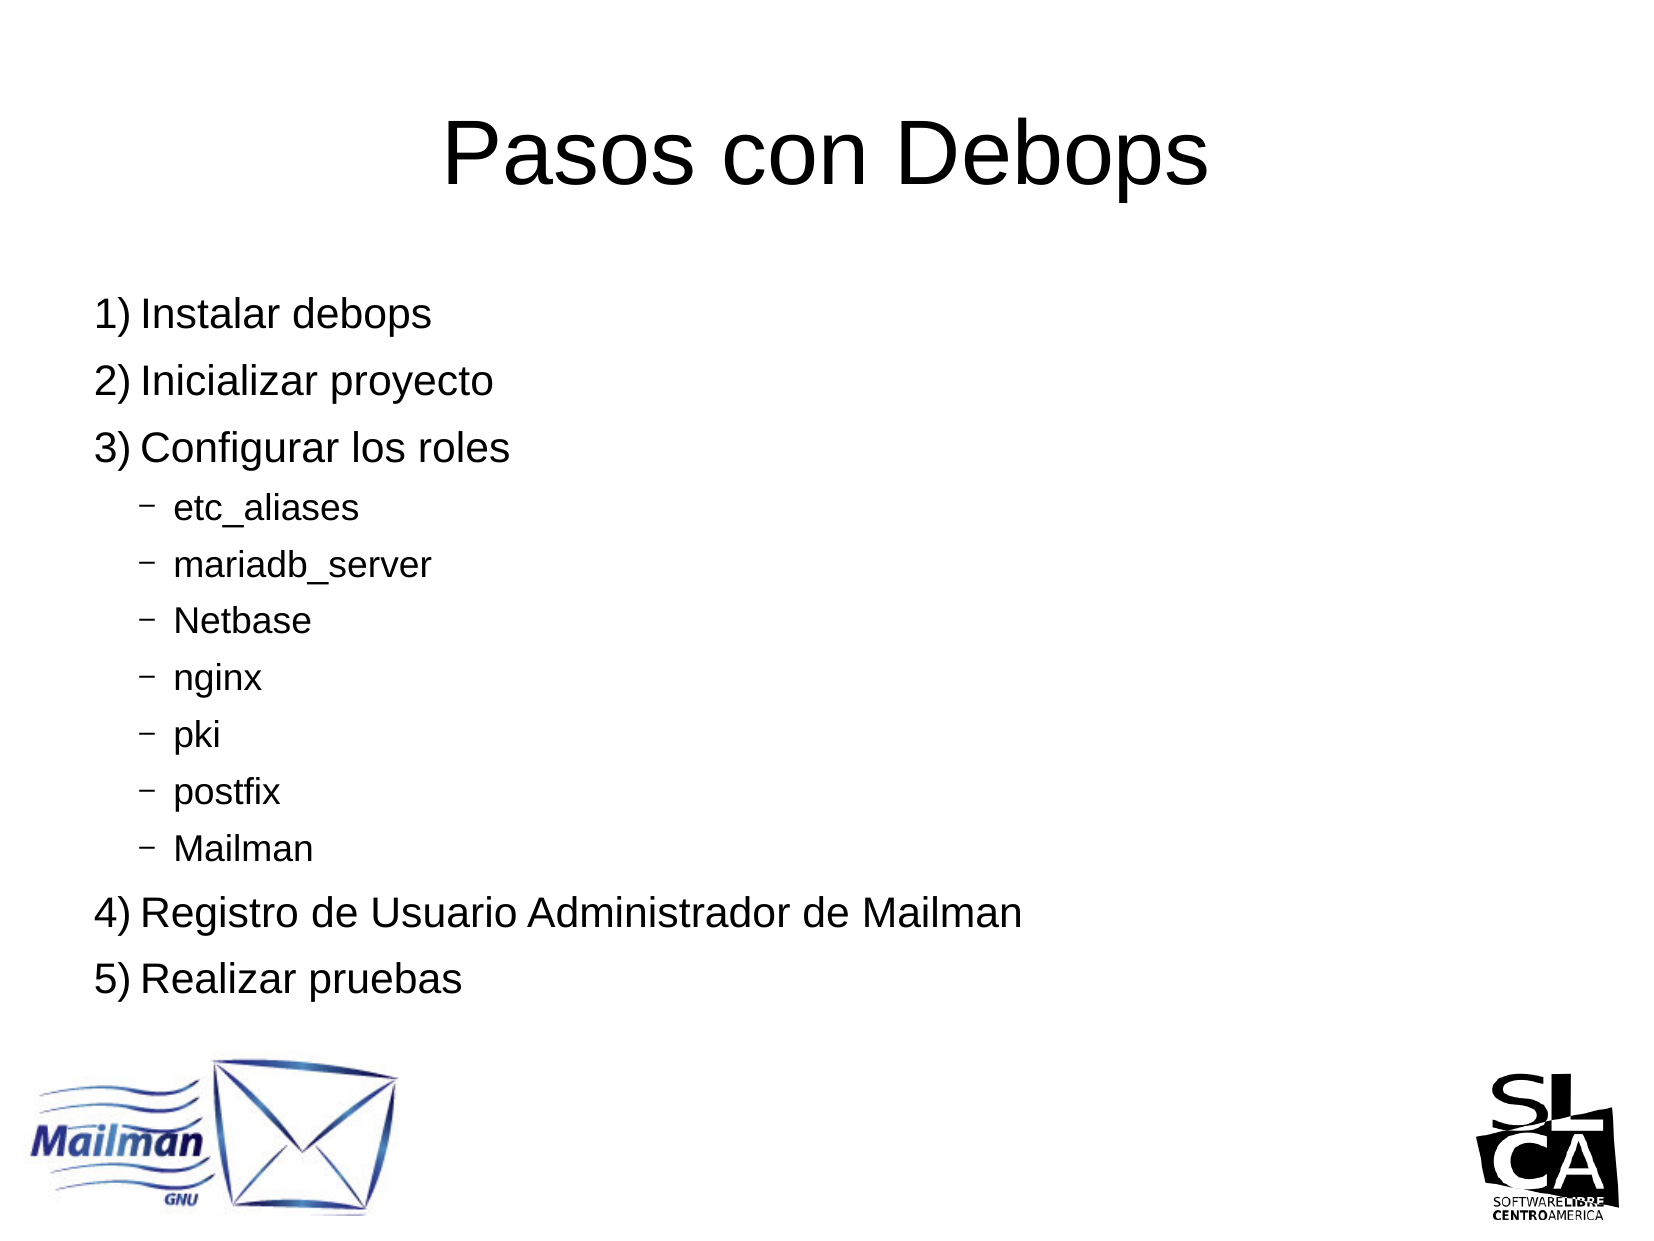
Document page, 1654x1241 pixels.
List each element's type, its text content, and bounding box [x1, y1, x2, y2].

title Pasos con Debops [82, 49, 1571, 257]
picture [1476, 1062, 1619, 1220]
picture [23, 1051, 405, 1216]
list Instalar debops Inicializar proyecto Configurar los roles etc_aliases mariadb_server Netbase nginx pki postfix Mailman Registro de Usuario Administrador de Mailman Realizar pruebas [82, 290, 1571, 1010]
